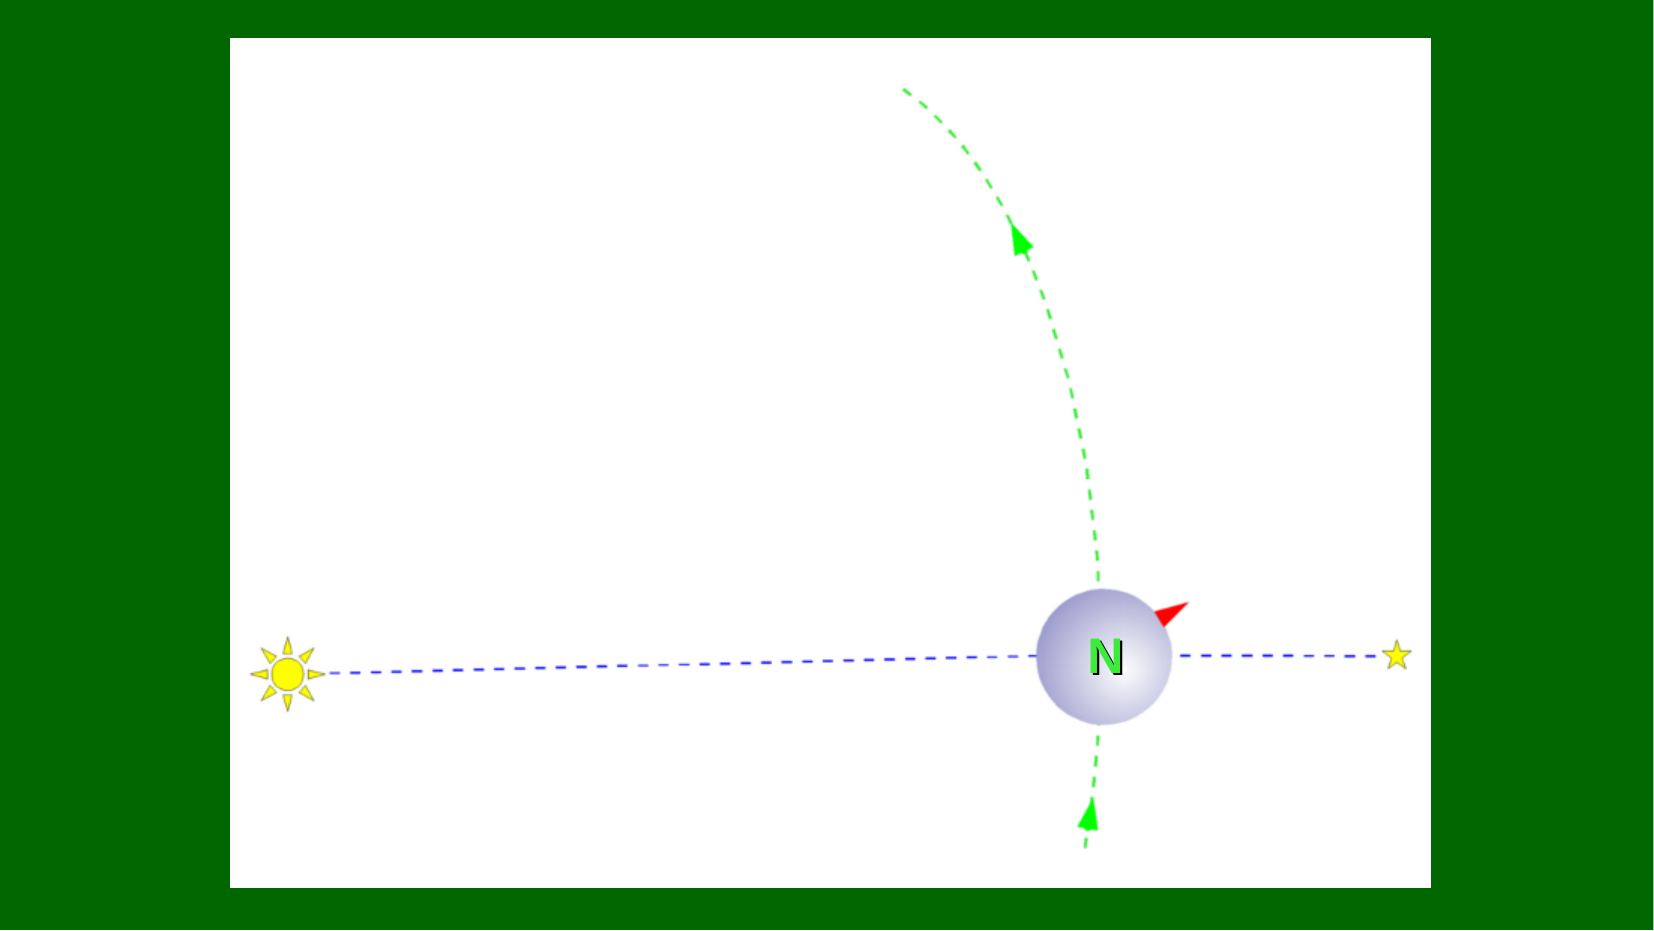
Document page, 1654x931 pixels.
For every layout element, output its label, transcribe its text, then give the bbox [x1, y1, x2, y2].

picture [230, 38, 1431, 888]
text_box N [1072, 620, 1139, 692]
